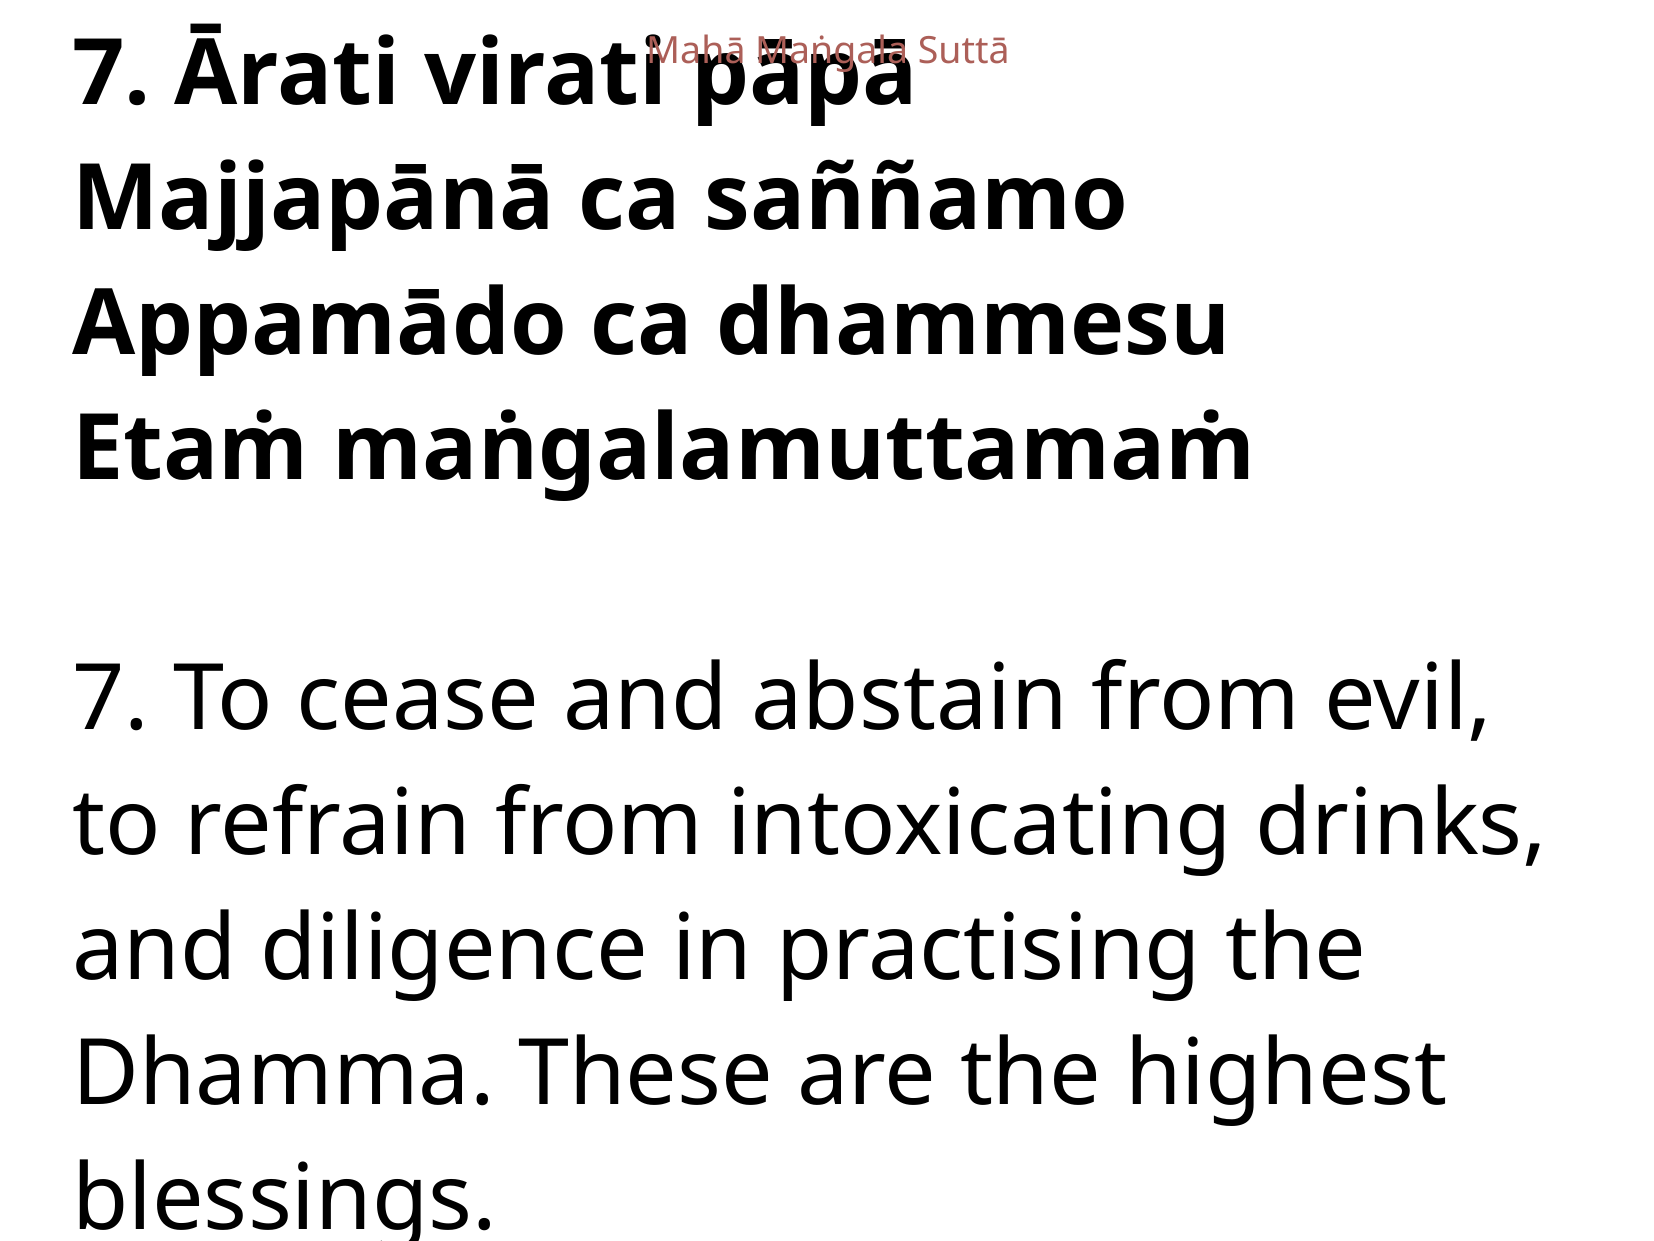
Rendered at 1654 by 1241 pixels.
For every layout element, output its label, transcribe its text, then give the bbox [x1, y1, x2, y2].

text_box Mahā Maṅgala Suttā [0, 16, 1653, 97]
text_box 7. Ārati virati pāpā Majjapānā ca saññamo Appamādo ca dhammesu Etaṁ maṅgalamuttamaṁ 7. To cease and abstain from evil, to refrain from intoxicating drinks, and diligence in practising the Dhamma. These are the highest blessings. [72, 97, 1631, 1203]
